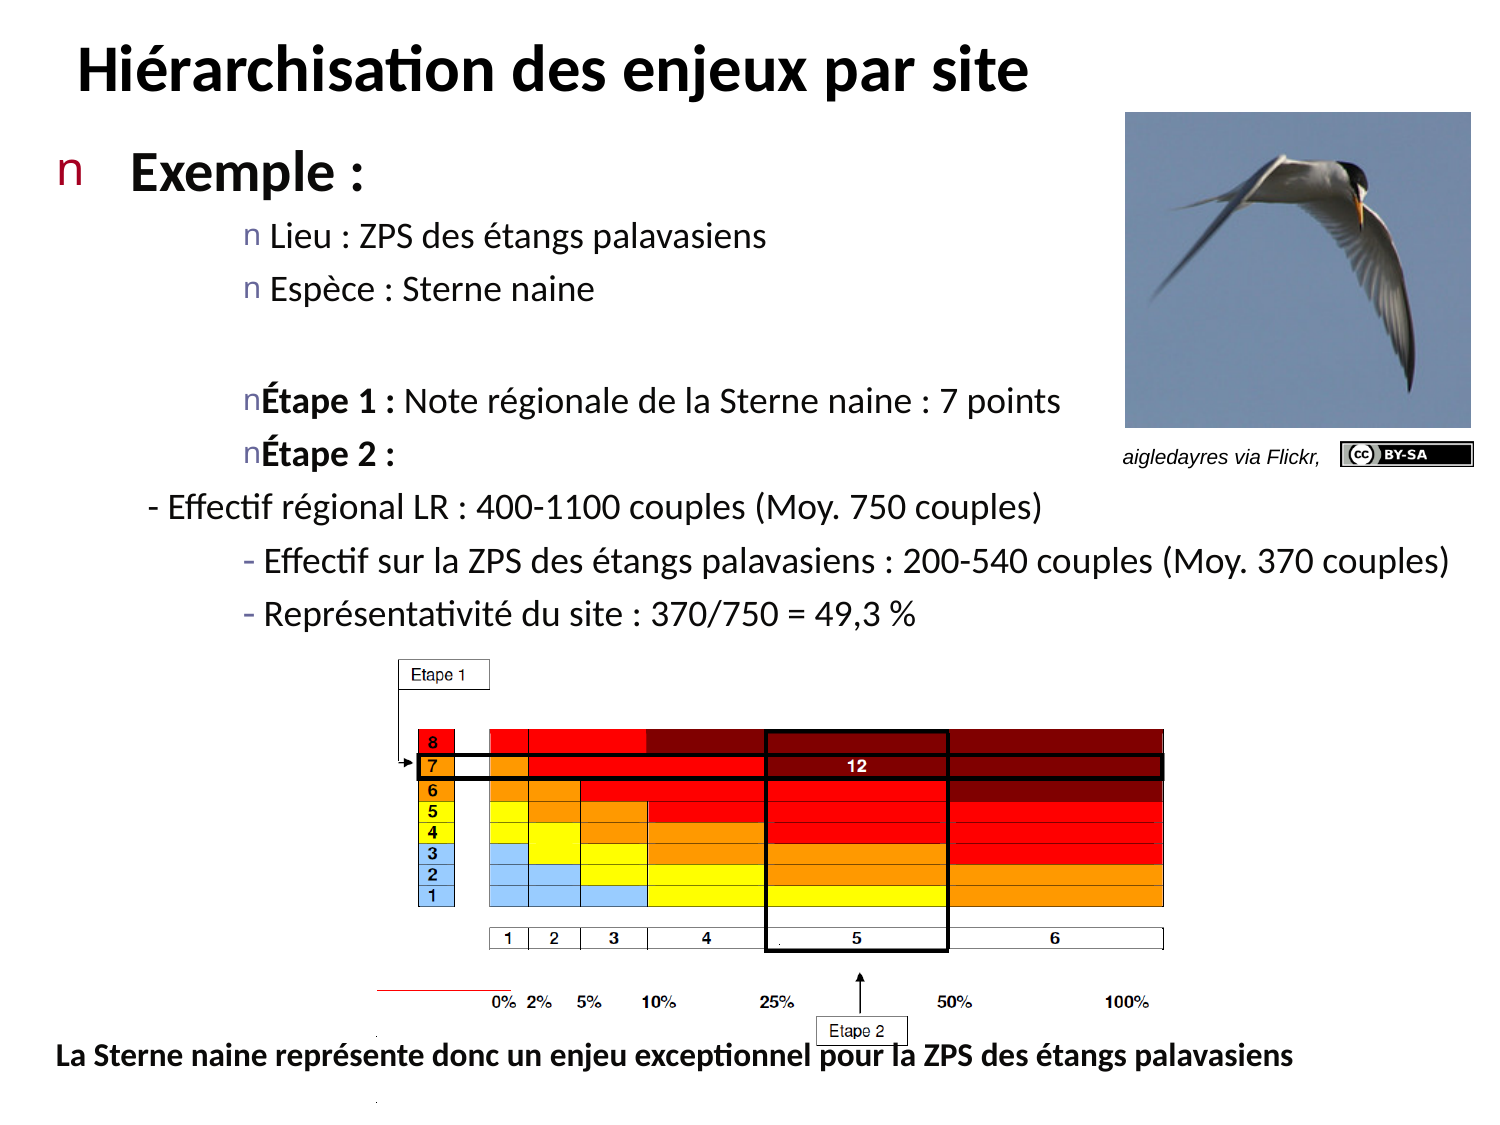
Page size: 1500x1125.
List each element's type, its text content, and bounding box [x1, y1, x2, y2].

picture [720, 1053, 726, 1063]
text_box Hiérarchisation des enjeux par site [62, 0, 1463, 112]
picture [1086, 1053, 1092, 1063]
picture [985, 1053, 992, 1063]
picture [436, 1053, 443, 1063]
picture [702, 1053, 709, 1063]
picture [738, 1053, 746, 1063]
text_box Exemple : Lieu : ZPS des étangs palavasiens Espèce : Sterne naine Étape 1 : Note régionale de la Sterne naine : 7 points Étape 2 : - Effectif régional LR : 400-1100 couples (Moy. 750 couples) Effectif sur la ZPS des étangs palavasiens : 200-540 couples (Moy. 370 couples) Représentativité du site : 370/750 = 49,3 % La Sterne naine représente donc un enjeu exceptionnel pour la ZPS des étangs palavasiens [41, 125, 1500, 822]
picture [530, 1053, 536, 1063]
picture [572, 1053, 578, 1063]
picture [825, 1053, 832, 1063]
picture [757, 1053, 763, 1063]
picture [774, 1053, 780, 1063]
picture [841, 1053, 849, 1063]
picture [375, 822, 1176, 1063]
picture [945, 1048, 952, 1055]
picture [385, 1053, 391, 1063]
picture [1140, 1053, 1147, 1063]
picture [473, 1053, 479, 1063]
picture [454, 1053, 462, 1063]
picture [1340, 441, 1474, 467]
picture [1125, 112, 1471, 428]
text_box aigledayres via Flickr, [1119, 425, 1341, 474]
